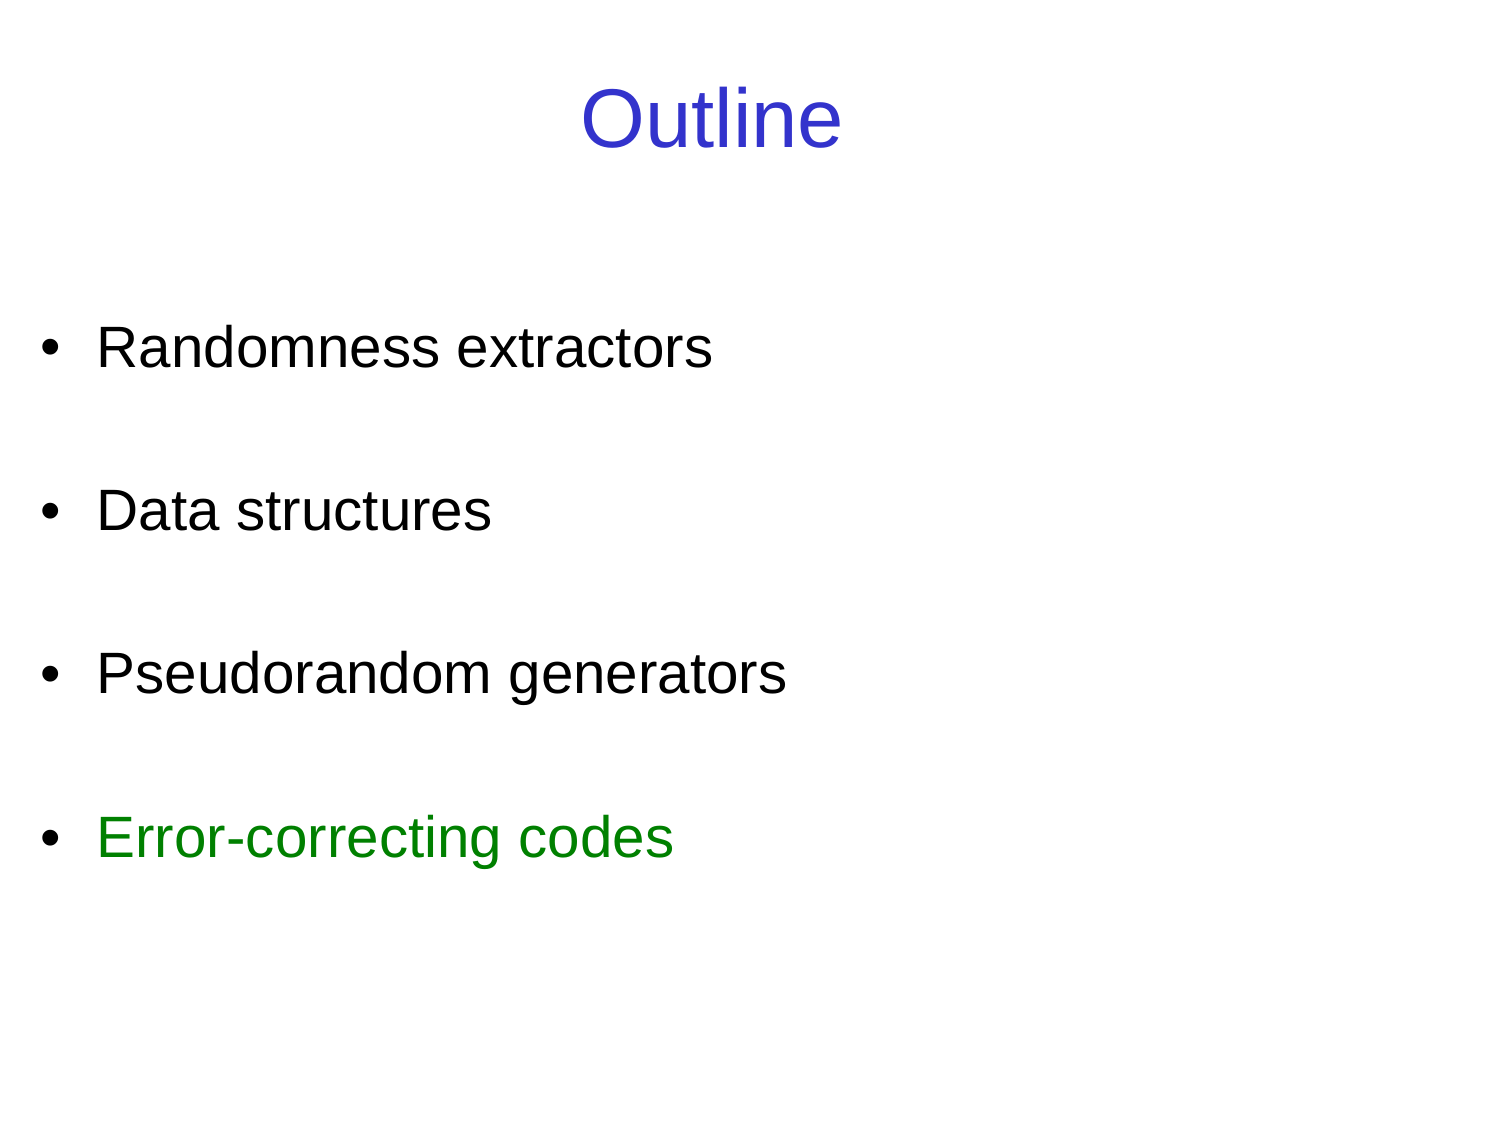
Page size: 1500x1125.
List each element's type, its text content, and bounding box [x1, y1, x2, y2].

title Outline [75, 24, 1351, 213]
list Randomness extractors Data structures Pseudorandom generators Error-correcting codes [25, 224, 1500, 976]
